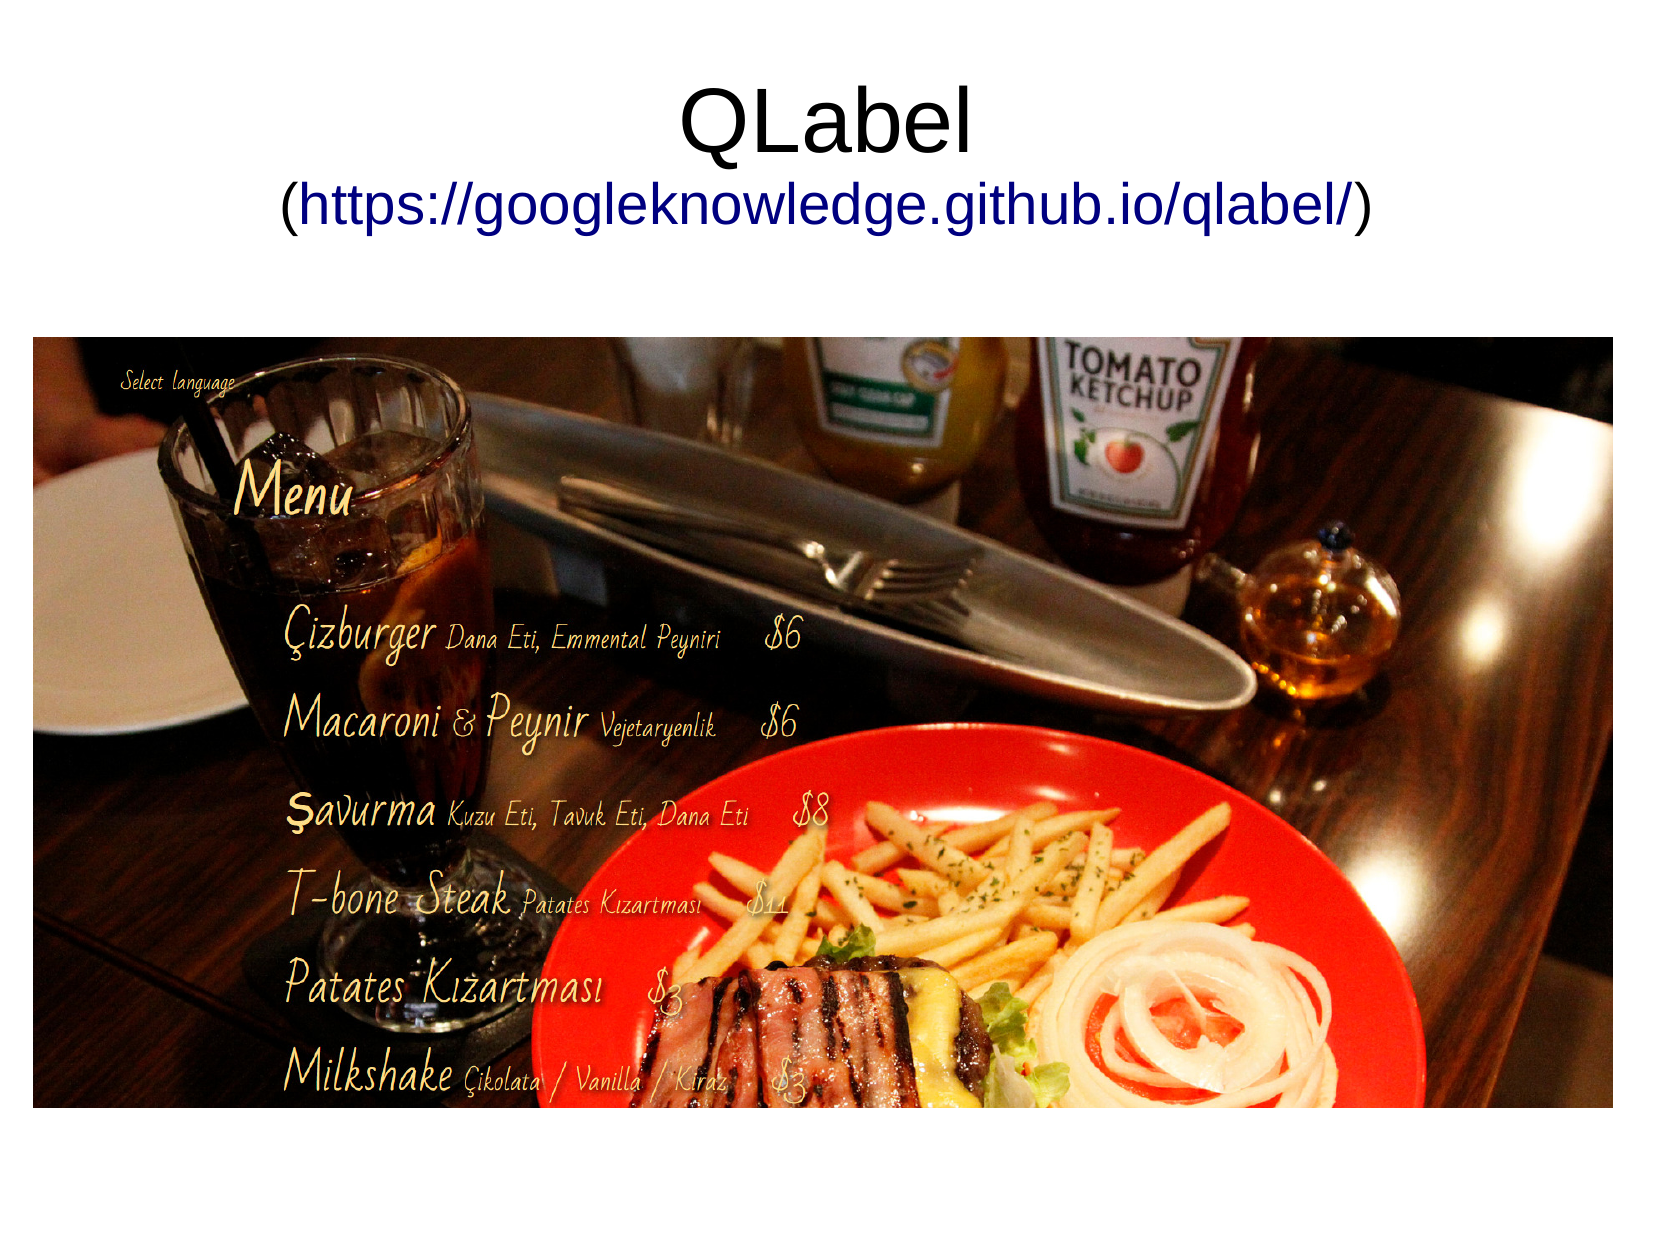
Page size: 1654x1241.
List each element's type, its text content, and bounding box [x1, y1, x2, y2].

title QLabel (https://googleknowledge.github.io/qlabel/) [82, 49, 1571, 257]
picture [33, 337, 1613, 1108]
